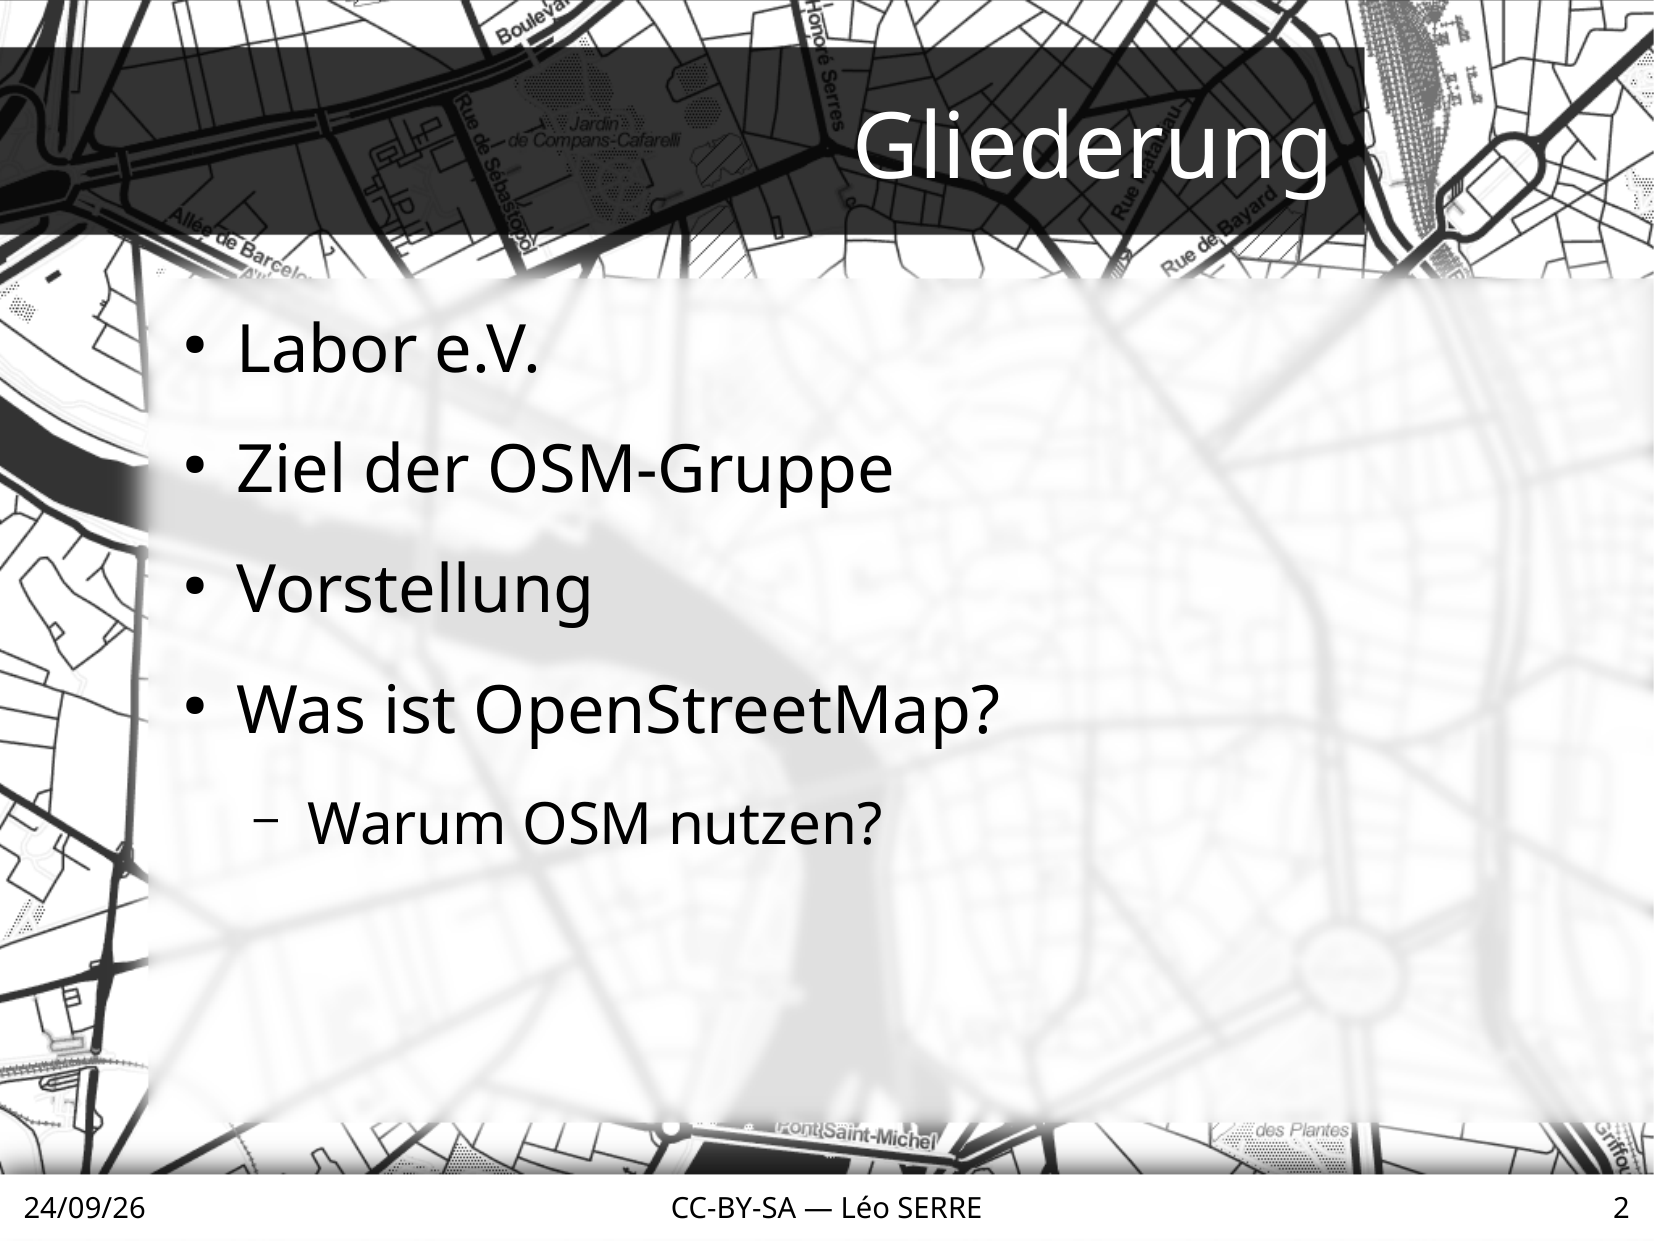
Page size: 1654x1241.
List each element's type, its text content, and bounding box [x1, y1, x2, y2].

title Gliederung [82, 49, 1335, 237]
list Labor e.V. Ziel der OSM-Gruppe Vorstellung Was ist OpenStreetMap? Warum OSM nutzen? [165, 301, 1621, 1021]
picture [0, 0, 1654, 1241]
